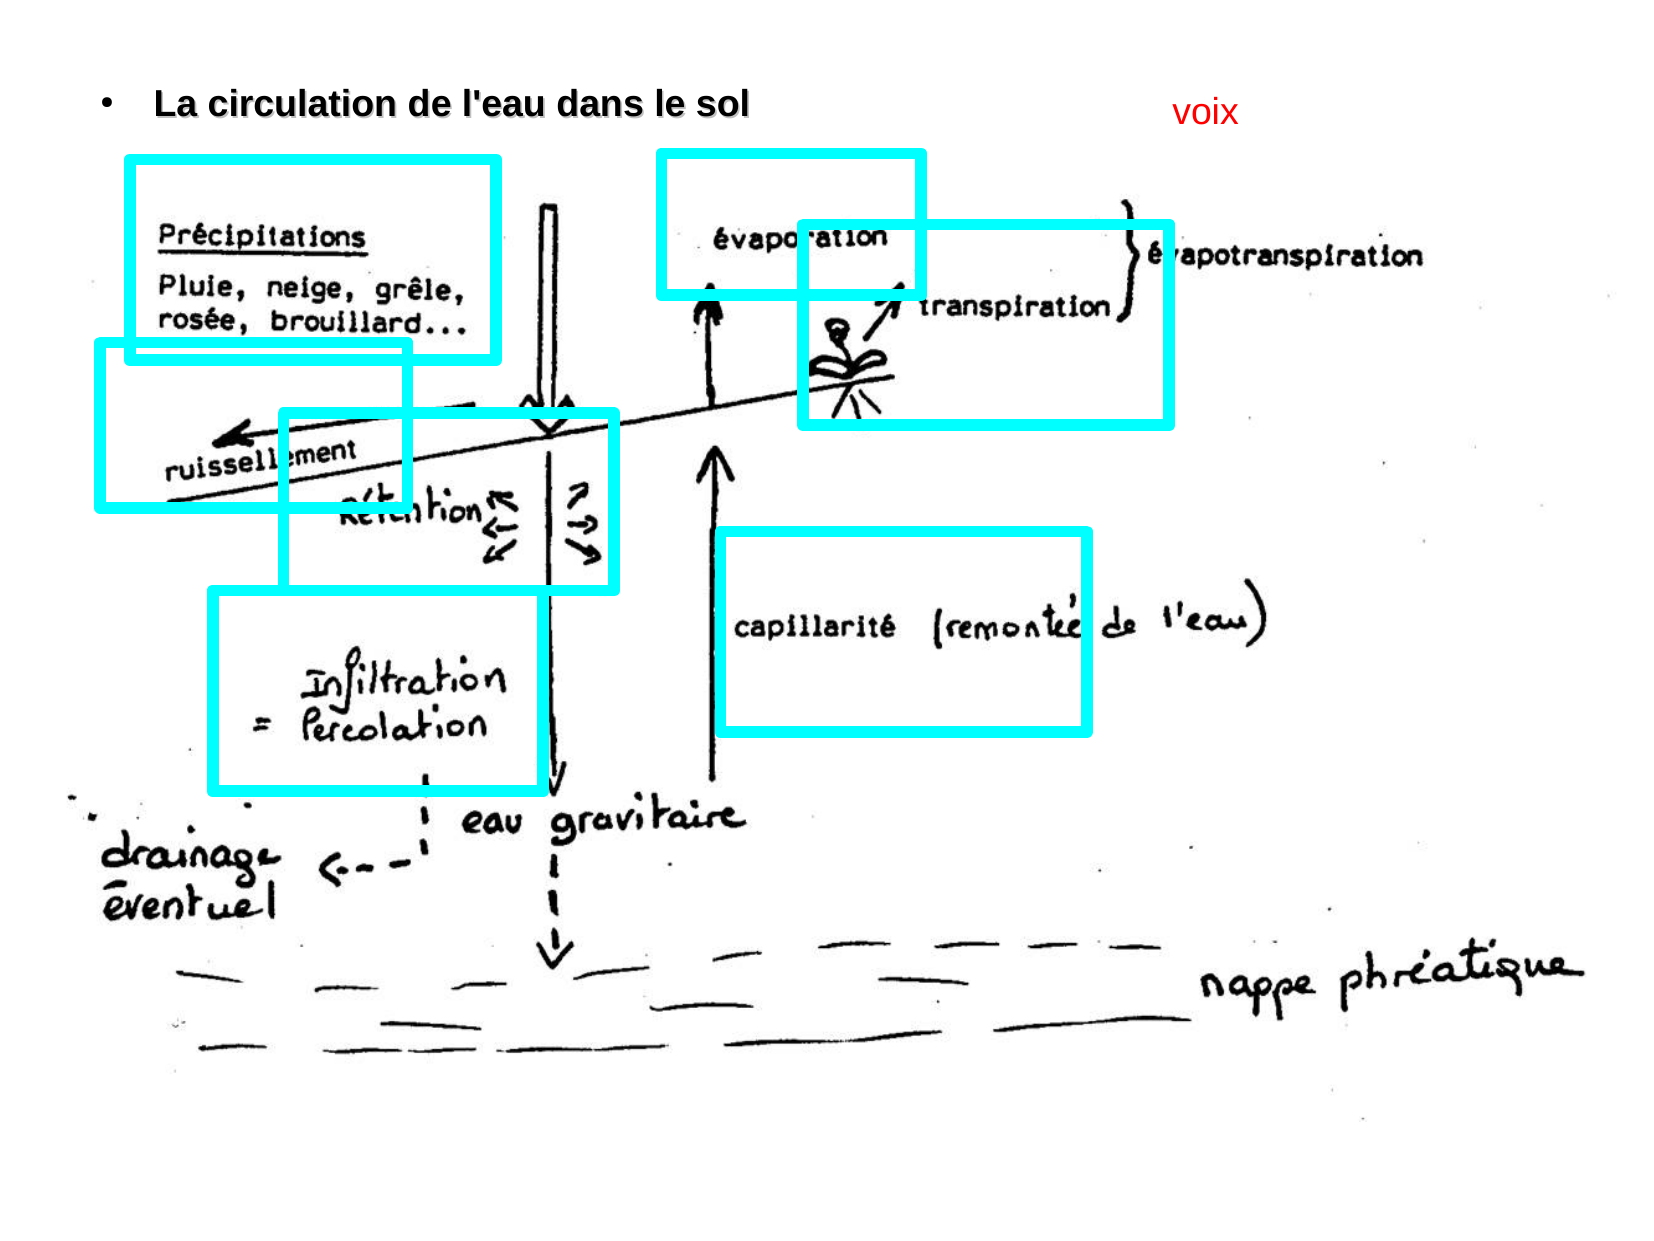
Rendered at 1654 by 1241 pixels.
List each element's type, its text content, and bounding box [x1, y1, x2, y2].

list La circulation de l'eau dans le sol [82, 82, 1538, 141]
text_box voix [1157, 82, 1538, 140]
picture [47, 141, 1630, 1123]
